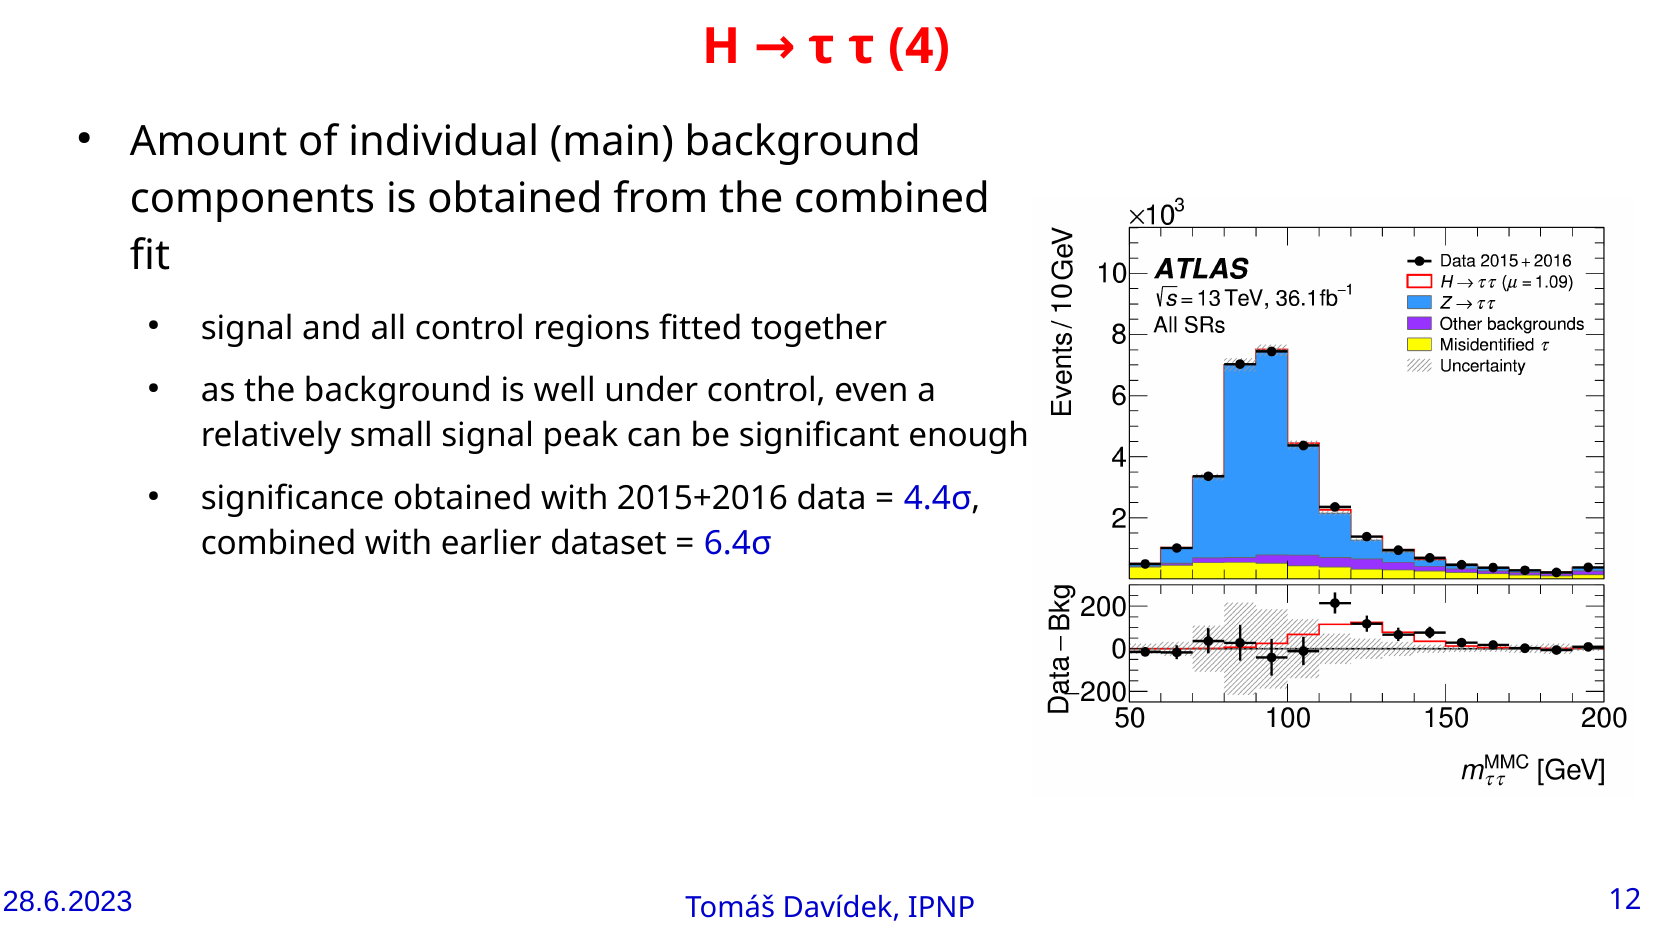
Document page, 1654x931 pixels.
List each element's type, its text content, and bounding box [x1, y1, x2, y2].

title H → τ τ (4) [82, 0, 1571, 89]
list Amount of individual (main) background components is obtained from the combined fit signal and all control regions fitted together as the background is well under control, even a relatively small signal peak can be significant enough significance obtained with 2015+2016 data = 4.4σ, combined with earlier dataset = 6.4σ [59, 110, 1034, 827]
picture [1033, 197, 1634, 798]
